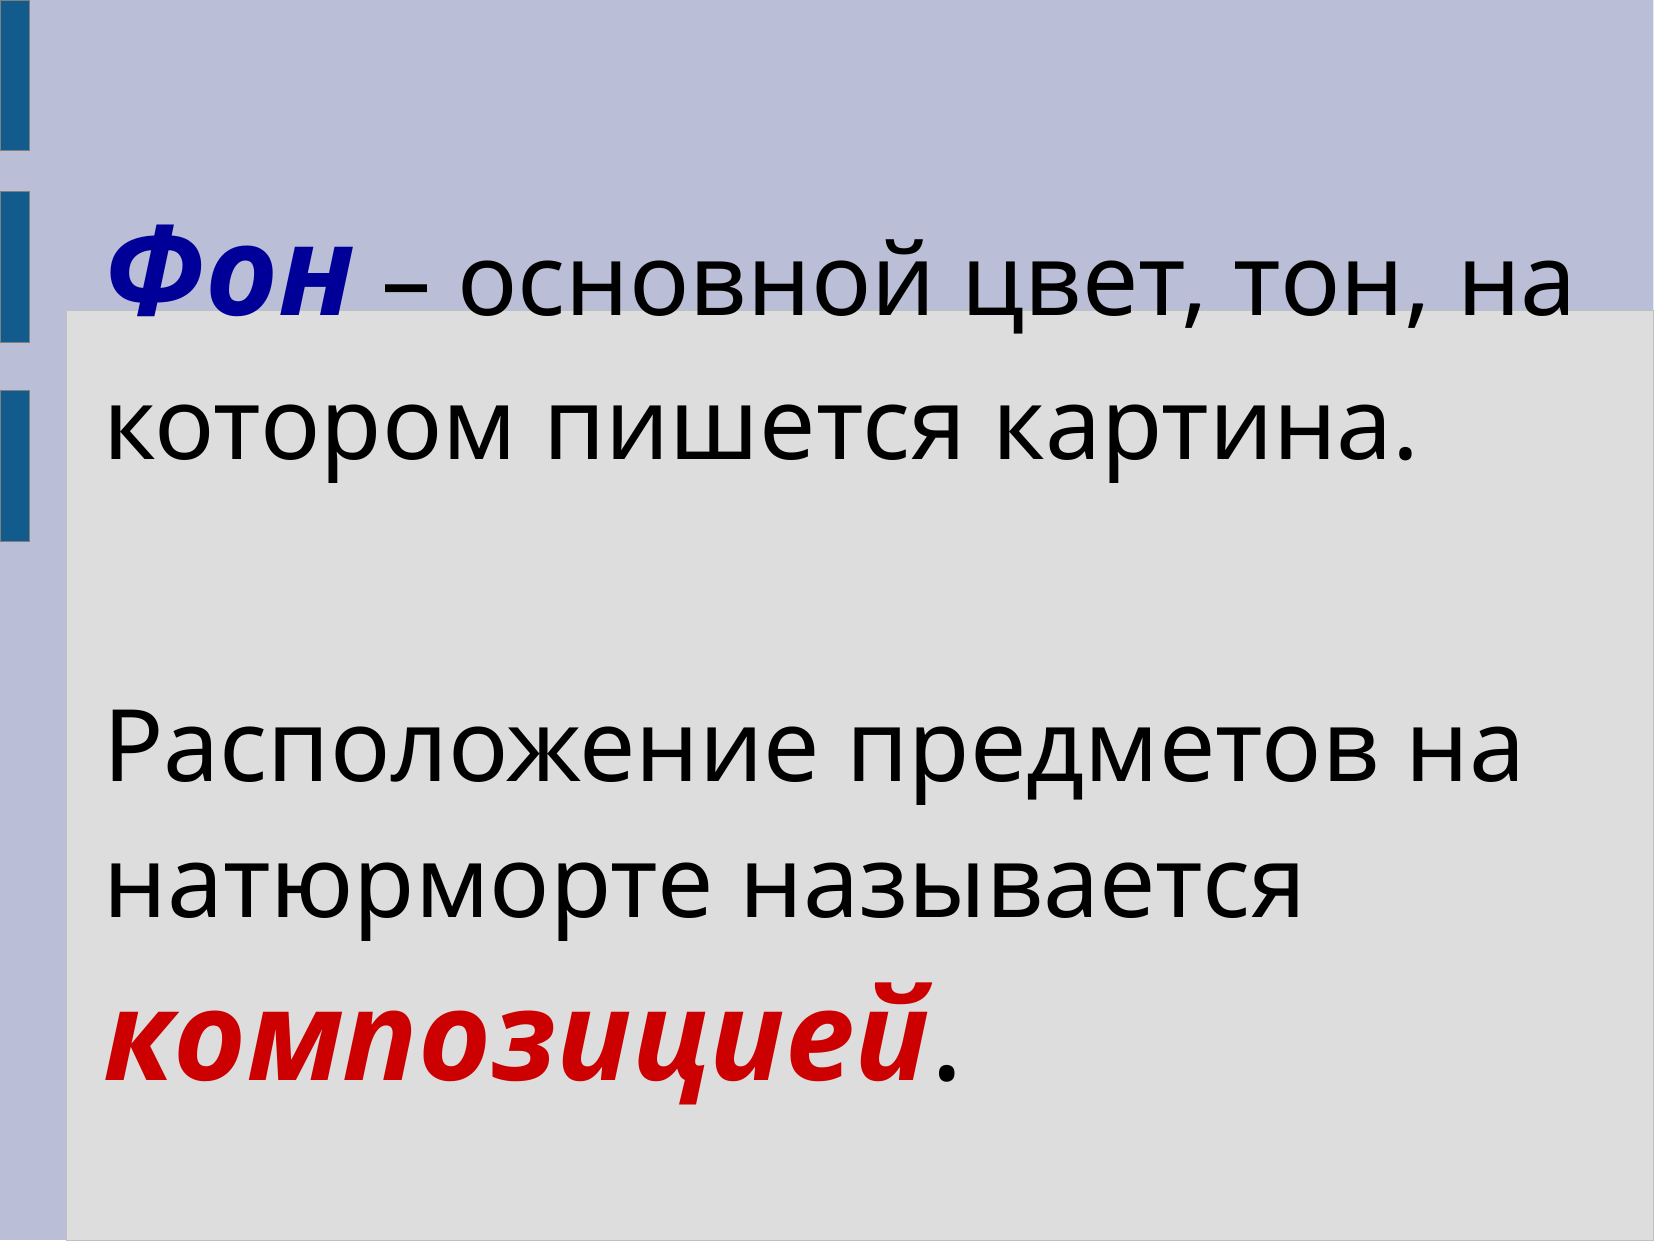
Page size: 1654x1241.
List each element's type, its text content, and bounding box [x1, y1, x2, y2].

text_box Фон – основной цвет, тон, на котором пишется картина. Расположение предметов на натюрморте называется композицией. [88, 59, 1625, 1182]
